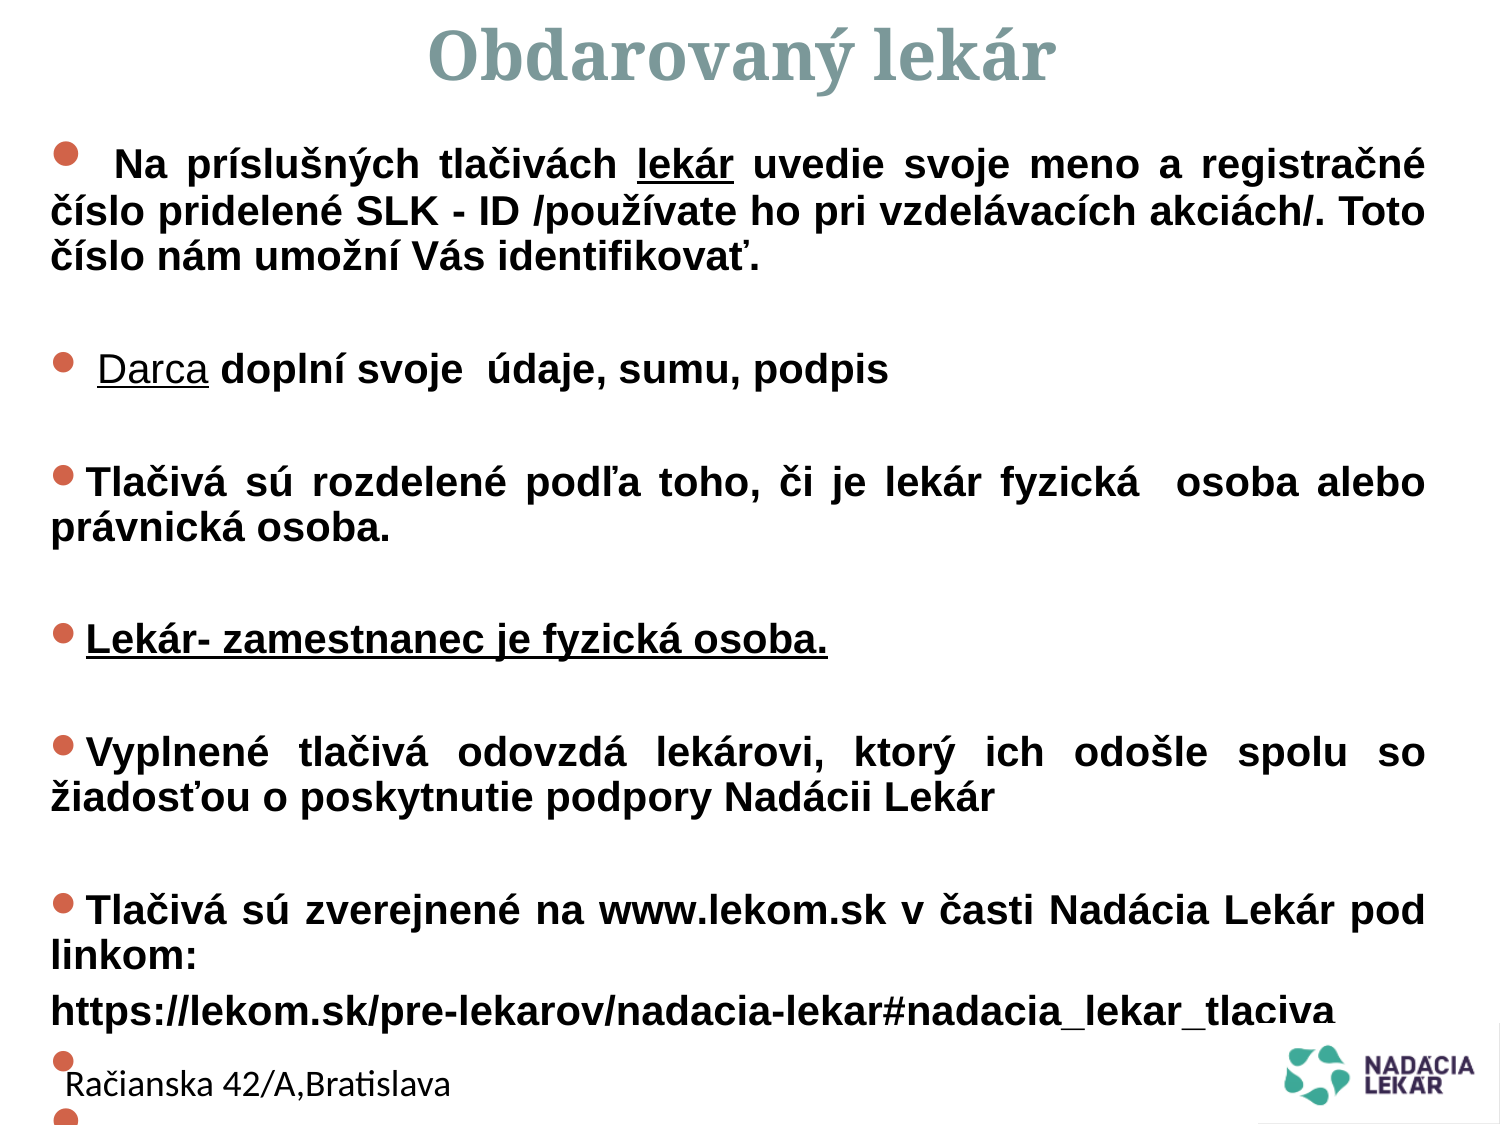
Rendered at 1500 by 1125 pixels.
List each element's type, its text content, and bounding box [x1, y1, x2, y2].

list Na príslušných tlačivách lekár uvedie svoje meno a registračné číslo pridelené SLK - ID /používate ho pri vzdelávacích akciách/. Toto číslo nám umožní Vás identifikovať. Darca doplní svoje údaje, sumu, podpis Tlačivá sú rozdelené podľa toho, či je lekár fyzická osoba alebo právnická osoba. Lekár- zamestnanec je fyzická osoba. Vyplnené tlačivá odovzdá lekárovi, ktorý ich odošle spolu so žiadosťou o poskytnutie podpory Nadácii Lekár Tlačivá sú zverejnené na www.lekom.sk v časti Nadácia Lekár pod linkom: https://lekom.sk/pre-lekarov/nadacia-lekar#nadacia_lekar_tlaciva [35, 128, 1450, 1112]
title Obdarovaný lekár [35, 13, 1450, 128]
picture [1258, 1023, 1500, 1125]
